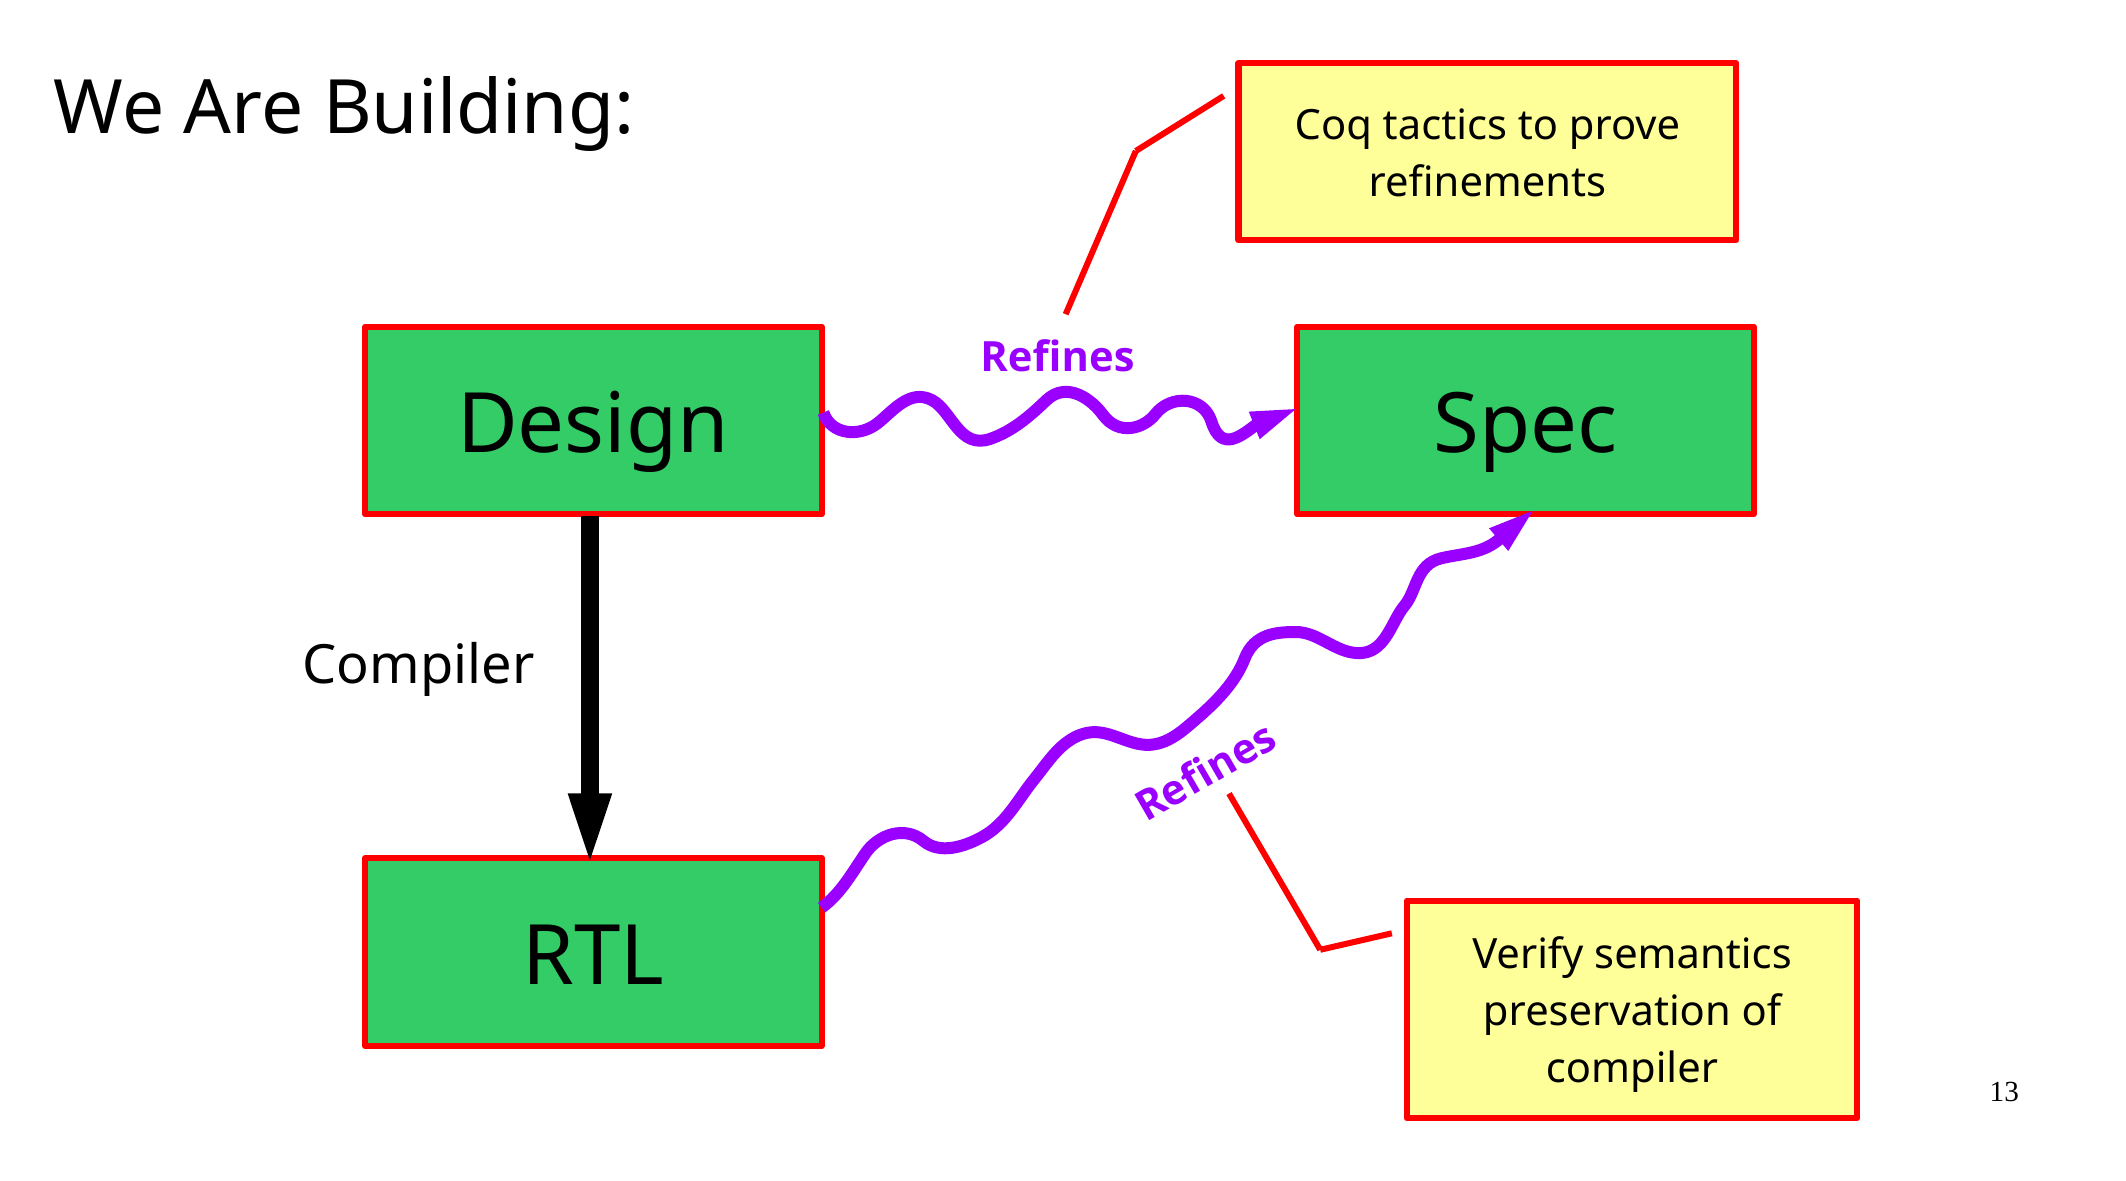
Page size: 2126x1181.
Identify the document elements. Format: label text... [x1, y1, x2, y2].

text_box Refines [1107, 686, 1320, 858]
text_box Coq tactics to prove refinements [1239, 63, 1736, 240]
text_box Refines [965, 319, 1163, 404]
text_box Compiler [287, 618, 567, 721]
text_box Design [365, 326, 822, 515]
text_box Verify semantics preservation of compiler [1407, 901, 1857, 1118]
text_box We Are Building: [39, 46, 761, 183]
text_box RTL [365, 858, 822, 1046]
text_box Spec [1297, 326, 1754, 515]
